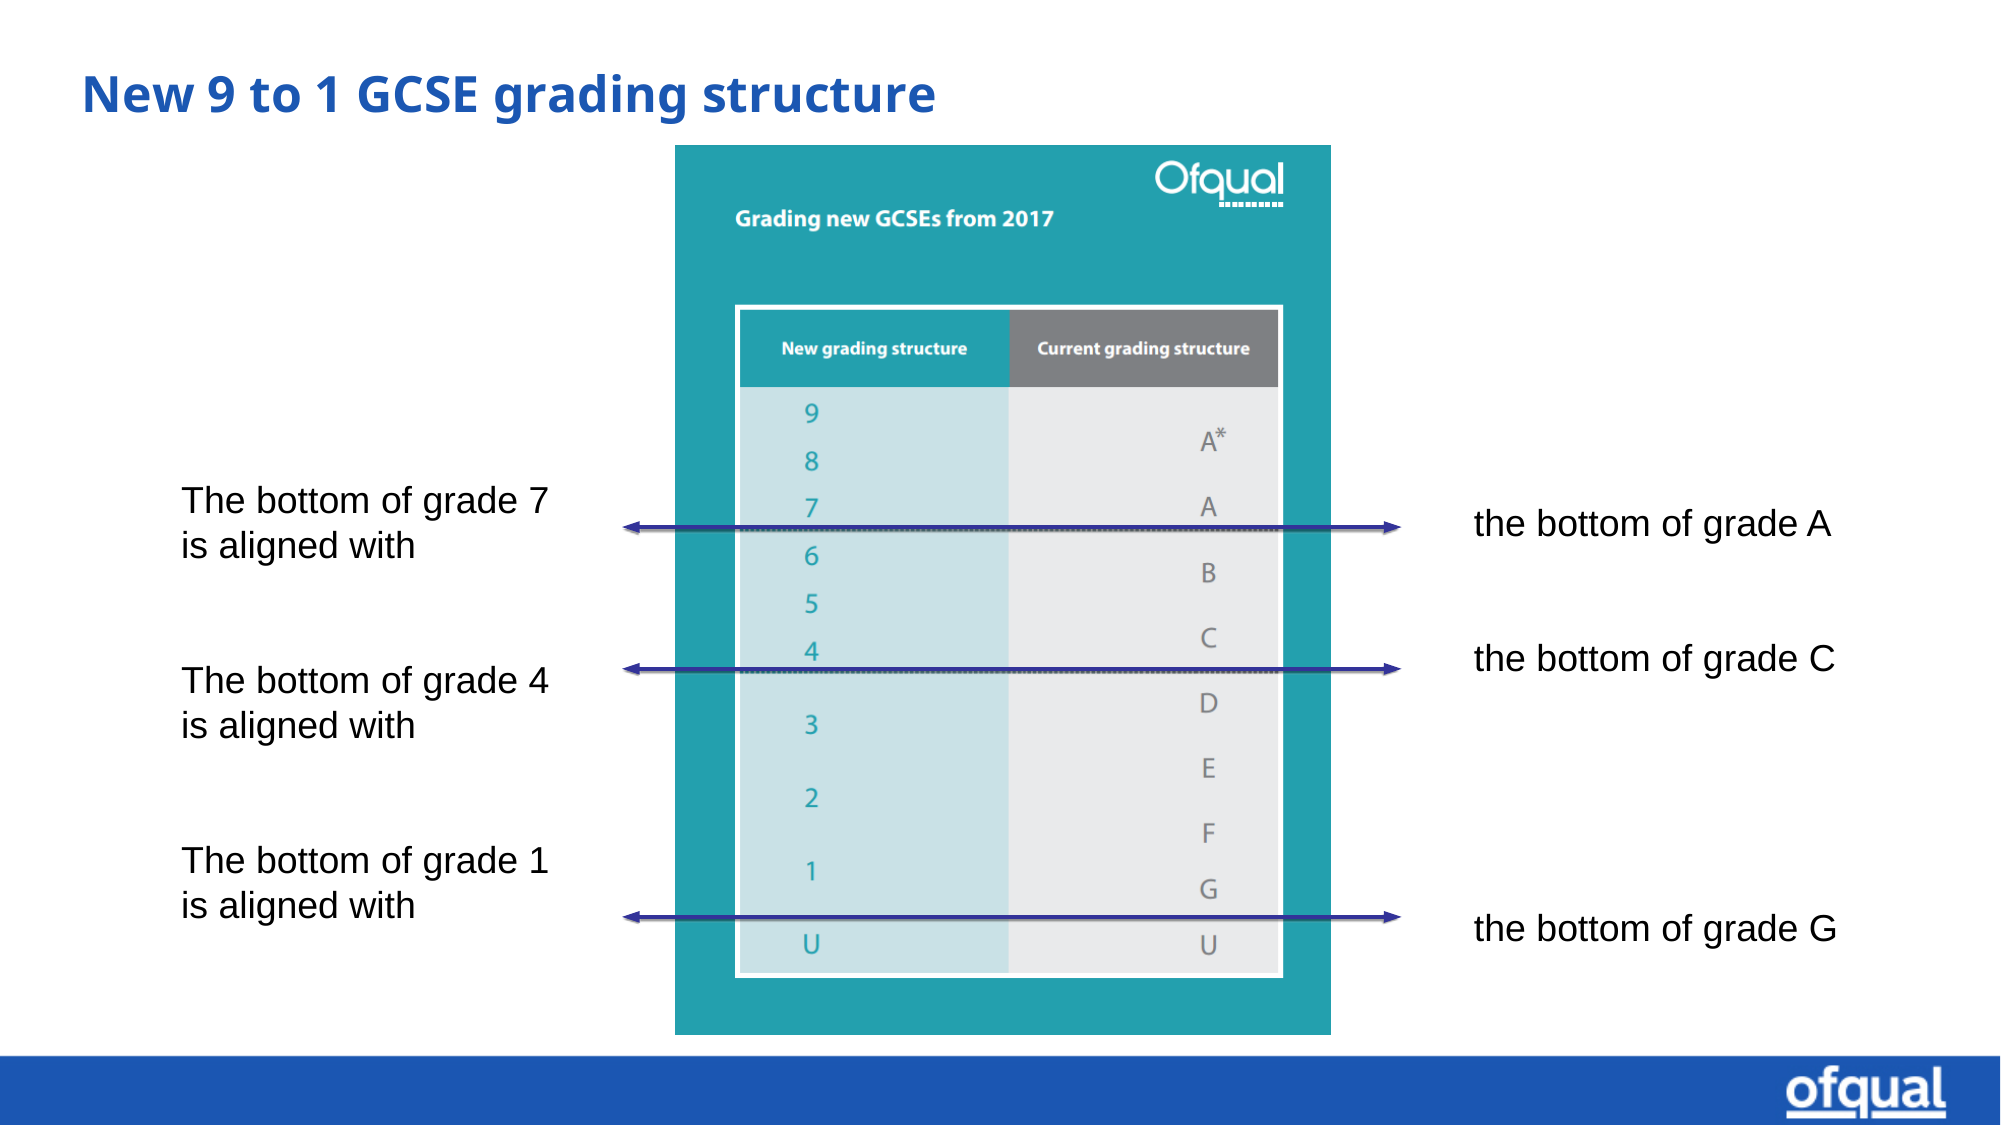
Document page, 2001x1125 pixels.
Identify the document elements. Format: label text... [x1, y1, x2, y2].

text_box The bottom of grade 7 is aligned with The bottom of grade 4 is aligned with The bottom of grade 1 is aligned with [166, 469, 675, 979]
title New 9 to 1 GCSE grading structure [66, 54, 1568, 149]
picture [675, 674, 1331, 915]
text_box the bottom of grade A the bottom of grade C the bottom of grade G [1458, 491, 1858, 962]
picture [675, 533, 1331, 667]
picture [675, 149, 1331, 525]
picture [675, 922, 1331, 1035]
